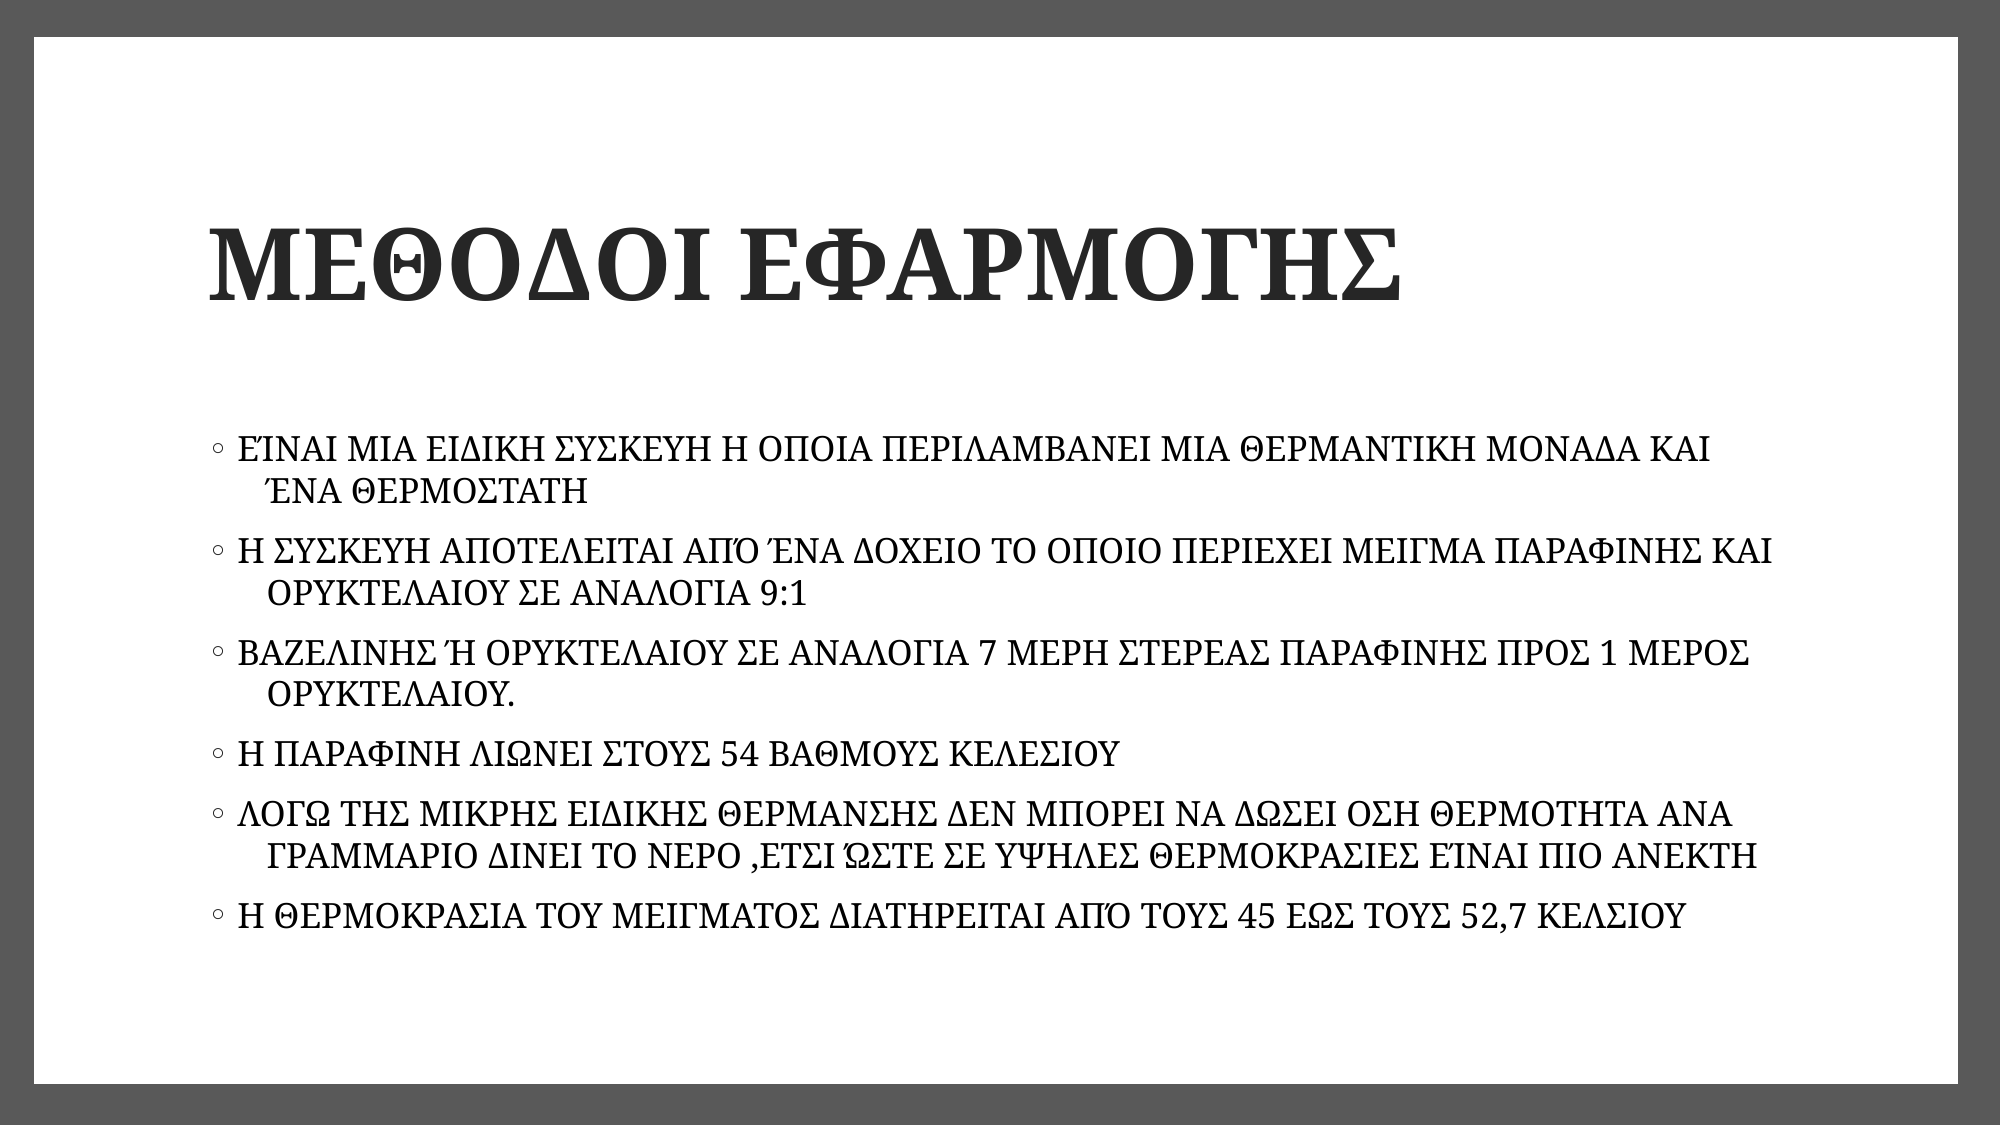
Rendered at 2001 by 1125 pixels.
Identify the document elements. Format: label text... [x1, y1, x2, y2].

text_box [0, 0, 2000, 1125]
list ΕΊΝΑΙ ΜΙΑ ΕΙΔΙΚΗ ΣΥΣΚΕΥΗ Η ΟΠΟΙΑ ΠΕΡΙΛΑΜΒΑΝΕΙ ΜΙΑ ΘΕΡΜΑΝΤΙΚΗ ΜΟΝΑΔΑ ΚΑΙ ΈΝΑ ΘΕΡΜΟΣΤΑΤΗ Η ΣΥΣΚΕΥΗ ΑΠΟΤΕΛΕΙΤΑΙ ΑΠΌ ΈΝΑ ΔΟΧΕΙΟ ΤΟ ΟΠΟΙΟ ΠΕΡΙΕΧΕΙ ΜΕΙΓΜΑ ΠΑΡΑΦΙΝΗΣ ΚΑΙ ΟΡΥΚΤΕΛΑΙΟΥ ΣΕ ΑΝΑΛΟΓΙΑ 9:1 ΒΑΖΕΛΙΝΗΣ Ή ΟΡΥΚΤΕΛΑΙΟΥ ΣΕ ΑΝΑΛΟΓΙΑ 7 ΜΕΡΗ ΣΤΕΡΕΑΣ ΠΑΡΑΦΙΝΗΣ ΠΡΟΣ 1 ΜΕΡΟΣ ΟΡΥΚΤΕΛΑΙΟΥ. Η ΠΑΡΑΦΙΝΗ ΛΙΩΝΕΙ ΣΤΟΥΣ 54 ΒΑΘΜΟΥΣ ΚΕΛΕΣΙΟΥ ΛΟΓΩ ΤΗΣ ΜΙΚΡΗΣ ΕΙΔΙΚΗΣ ΘΕΡΜΑΝΣΗΣ ΔΕΝ ΜΠΟΡΕΙ ΝΑ ΔΩΣΕΙ ΟΣΗ ΘΕΡΜΟΤΗΤΑ ΑΝΑ ΓΡΑΜΜΑΡΙΟ ΔΙΝΕΙ ΤΟ ΝΕΡΟ ,ΕΤΣΙ ΏΣΤΕ ΣΕ ΥΨΗΛΕΣ ΘΕΡΜΟΚΡΑΣΙΕΣ ΕΊΝΑΙ ΠΙΟ ΑΝΕΚΤΗ Η ΘΕΡΜΟΚΡΑΣΙΑ ΤΟΥ ΜΕΙΓΜΑΤΟΣ ΔΙΑΤΗΡΕΙΤΑΙ ΑΠΌ ΤΟΥΣ 45 ΕΩΣ ΤΟΥΣ 52,7 ΚΕΛΣΙΟΥ [192, 419, 1800, 979]
title ΜΕΘΟΔΟΙ ΕΦΑΡΜΟΓΗΣ [192, 142, 1800, 394]
